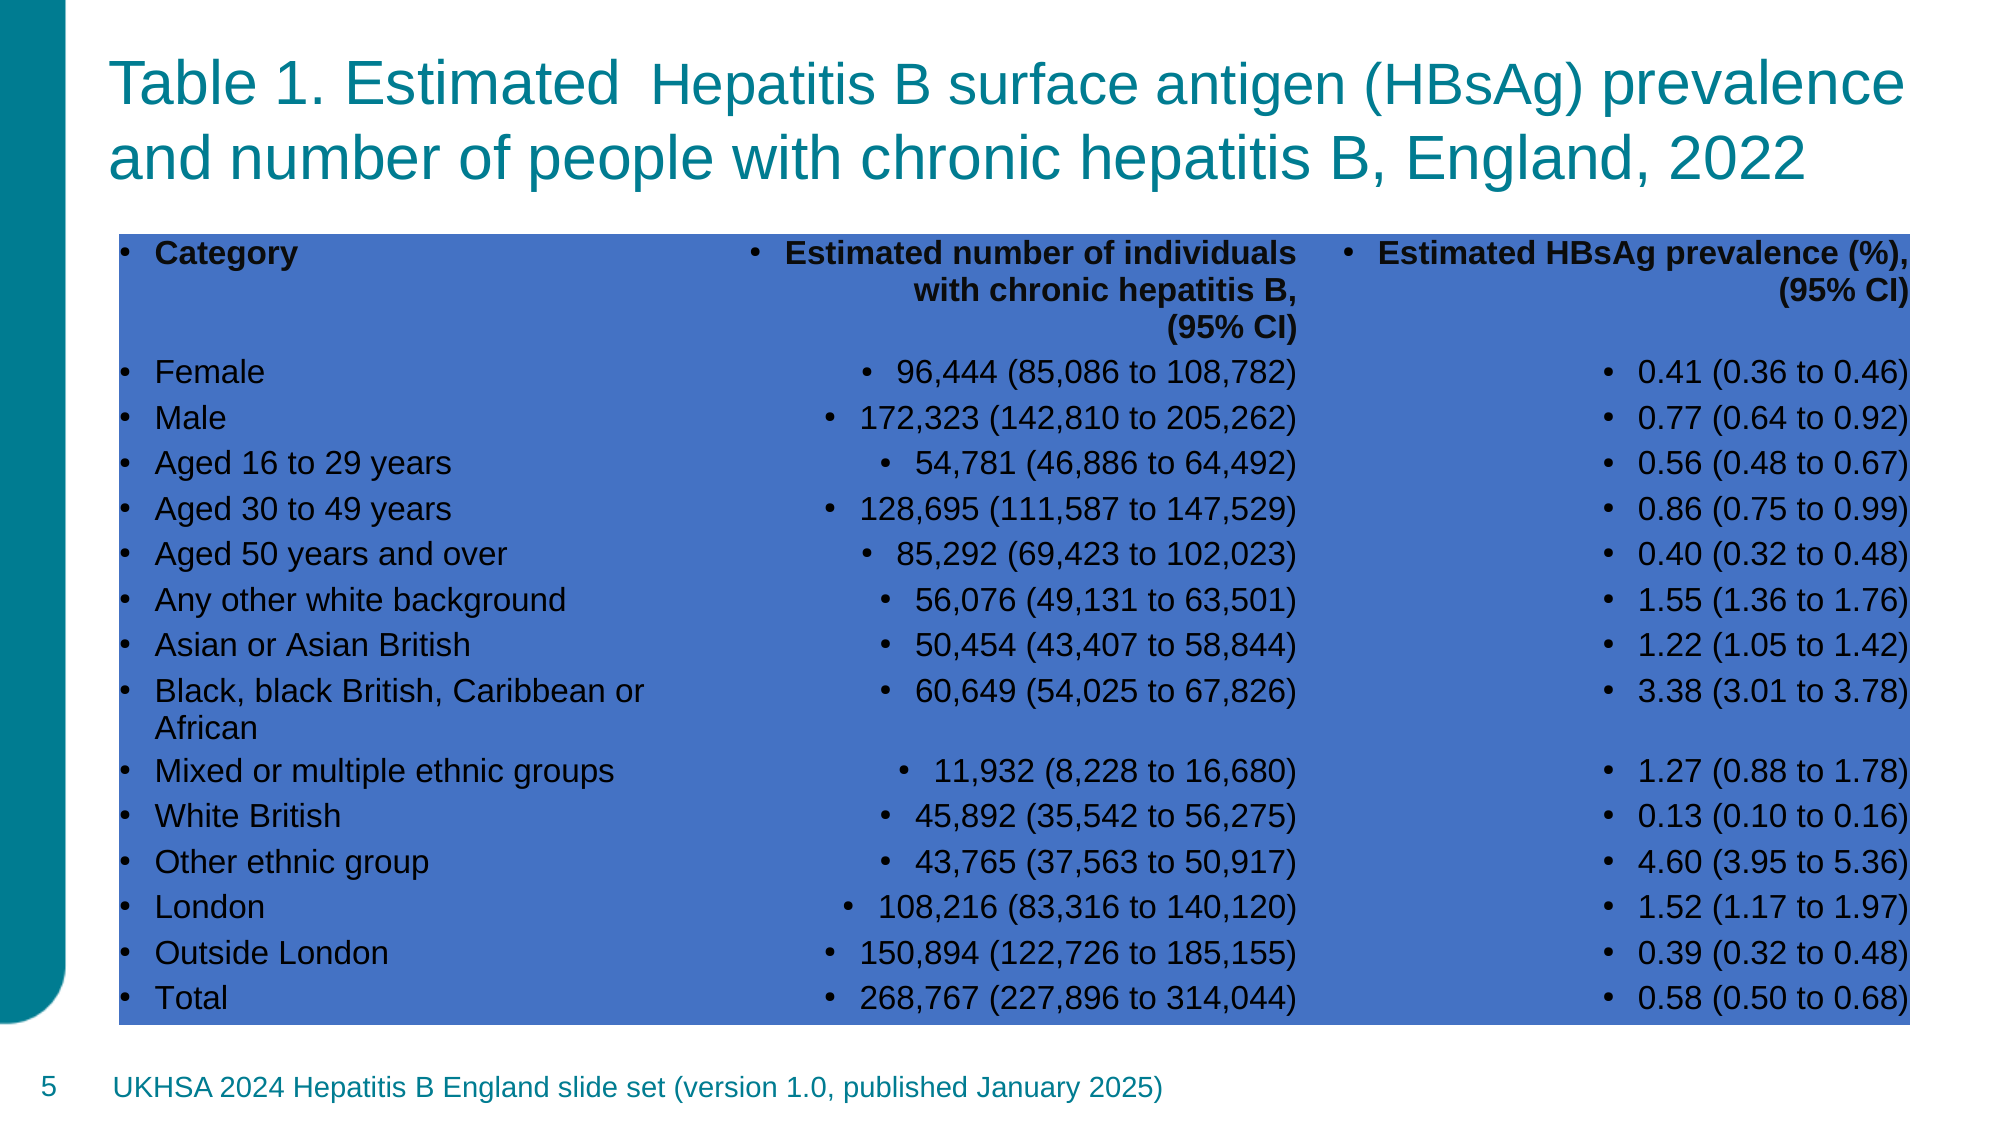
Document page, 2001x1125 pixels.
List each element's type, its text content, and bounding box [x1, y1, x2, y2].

table_cell Total [119, 980, 748, 1025]
table_cell 0.41 (0.36 to 0.46) [1298, 354, 1910, 399]
table_cell 0.13 (0.10 to 0.16) [1298, 798, 1910, 843]
table_cell 43,765 (37,563 to 50,917) [748, 843, 1298, 889]
table_cell Asian or Asian British [119, 627, 748, 672]
table_cell Other ethnic group [119, 843, 748, 889]
table_cell 128,695 (111,587 to 147,529) [748, 490, 1298, 536]
table_cell 85,292 (69,423 to 102,023) [748, 536, 1298, 581]
table_cell 268,767 (227,896 to 314,044) [748, 980, 1298, 1025]
table_cell White British [119, 798, 748, 843]
table_cell 60,649 (54,025 to 67,826) [748, 672, 1298, 752]
table_cell 11,932 (8,228 to 16,680) [748, 752, 1298, 798]
table_header Estimated number of individuals with chronic hepatitis B, (95% CI) [748, 234, 1298, 354]
table_cell 0.86 (0.75 to 0.99) [1298, 490, 1910, 536]
text_box UKHSA 2024 Hepatitis B England slide set (version 1.0, published January 2025) [97, 1056, 1740, 1116]
table_cell Aged 30 to 49 years [119, 490, 748, 536]
table_cell 0.40 (0.32 to 0.48) [1298, 536, 1910, 581]
table_cell Black, black British, Caribbean or African [119, 672, 748, 752]
table_cell Male [119, 399, 748, 445]
table_cell 0.58 (0.50 to 0.68) [1298, 980, 1910, 1025]
table_cell 54,781 (46,886 to 64,492) [748, 445, 1298, 490]
table_cell 4.60 (3.95 to 5.36) [1298, 843, 1910, 889]
table_cell 50,454 (43,407 to 58,844) [748, 627, 1298, 672]
table_cell 96,444 (85,086 to 108,782) [748, 354, 1298, 399]
table_cell 1.52 (1.17 to 1.97) [1298, 889, 1910, 934]
table_cell Any other white background [119, 581, 748, 627]
table_cell Aged 16 to 29 years [119, 445, 748, 490]
table_header Estimated HBsAg prevalence (%), (95% CI) [1298, 234, 1910, 354]
table_cell 1.22 (1.05 to 1.42) [1298, 627, 1910, 672]
table_cell Female [119, 354, 748, 399]
table_cell 0.39 (0.32 to 0.48) [1298, 934, 1910, 980]
table_header Category [119, 234, 748, 354]
table_cell 45,892 (35,542 to 56,275) [748, 798, 1298, 843]
table_cell 3.38 (3.01 to 3.78) [1298, 672, 1910, 752]
table_cell Outside London [119, 934, 748, 980]
table_cell 150,894 (122,726 to 185,155) [748, 934, 1298, 980]
table_cell Aged 50 years and over [119, 536, 748, 581]
table_cell London [119, 889, 748, 934]
table_cell 1.55 (1.36 to 1.76) [1298, 581, 1910, 627]
table_cell 108,216 (83,316 to 140,120) [748, 889, 1298, 934]
table_cell Mixed or multiple ethnic groups [119, 752, 748, 798]
table_cell 0.77 (0.64 to 0.92) [1298, 399, 1910, 445]
table_cell 1.27 (0.88 to 1.78) [1298, 752, 1910, 798]
table_cell 0.56 (0.48 to 0.67) [1298, 445, 1910, 490]
title Table 1. Estimated Hepatitis B surface antigen (HBsAg) prevalence and number of people with chronic hepatitis B, England, 2022 [93, 5, 1986, 194]
text_box [0, 1054, 98, 1115]
table_cell 56,076 (49,131 to 63,501) [748, 581, 1298, 627]
table_cell 172,323 (142,810 to 205,262) [748, 399, 1298, 445]
